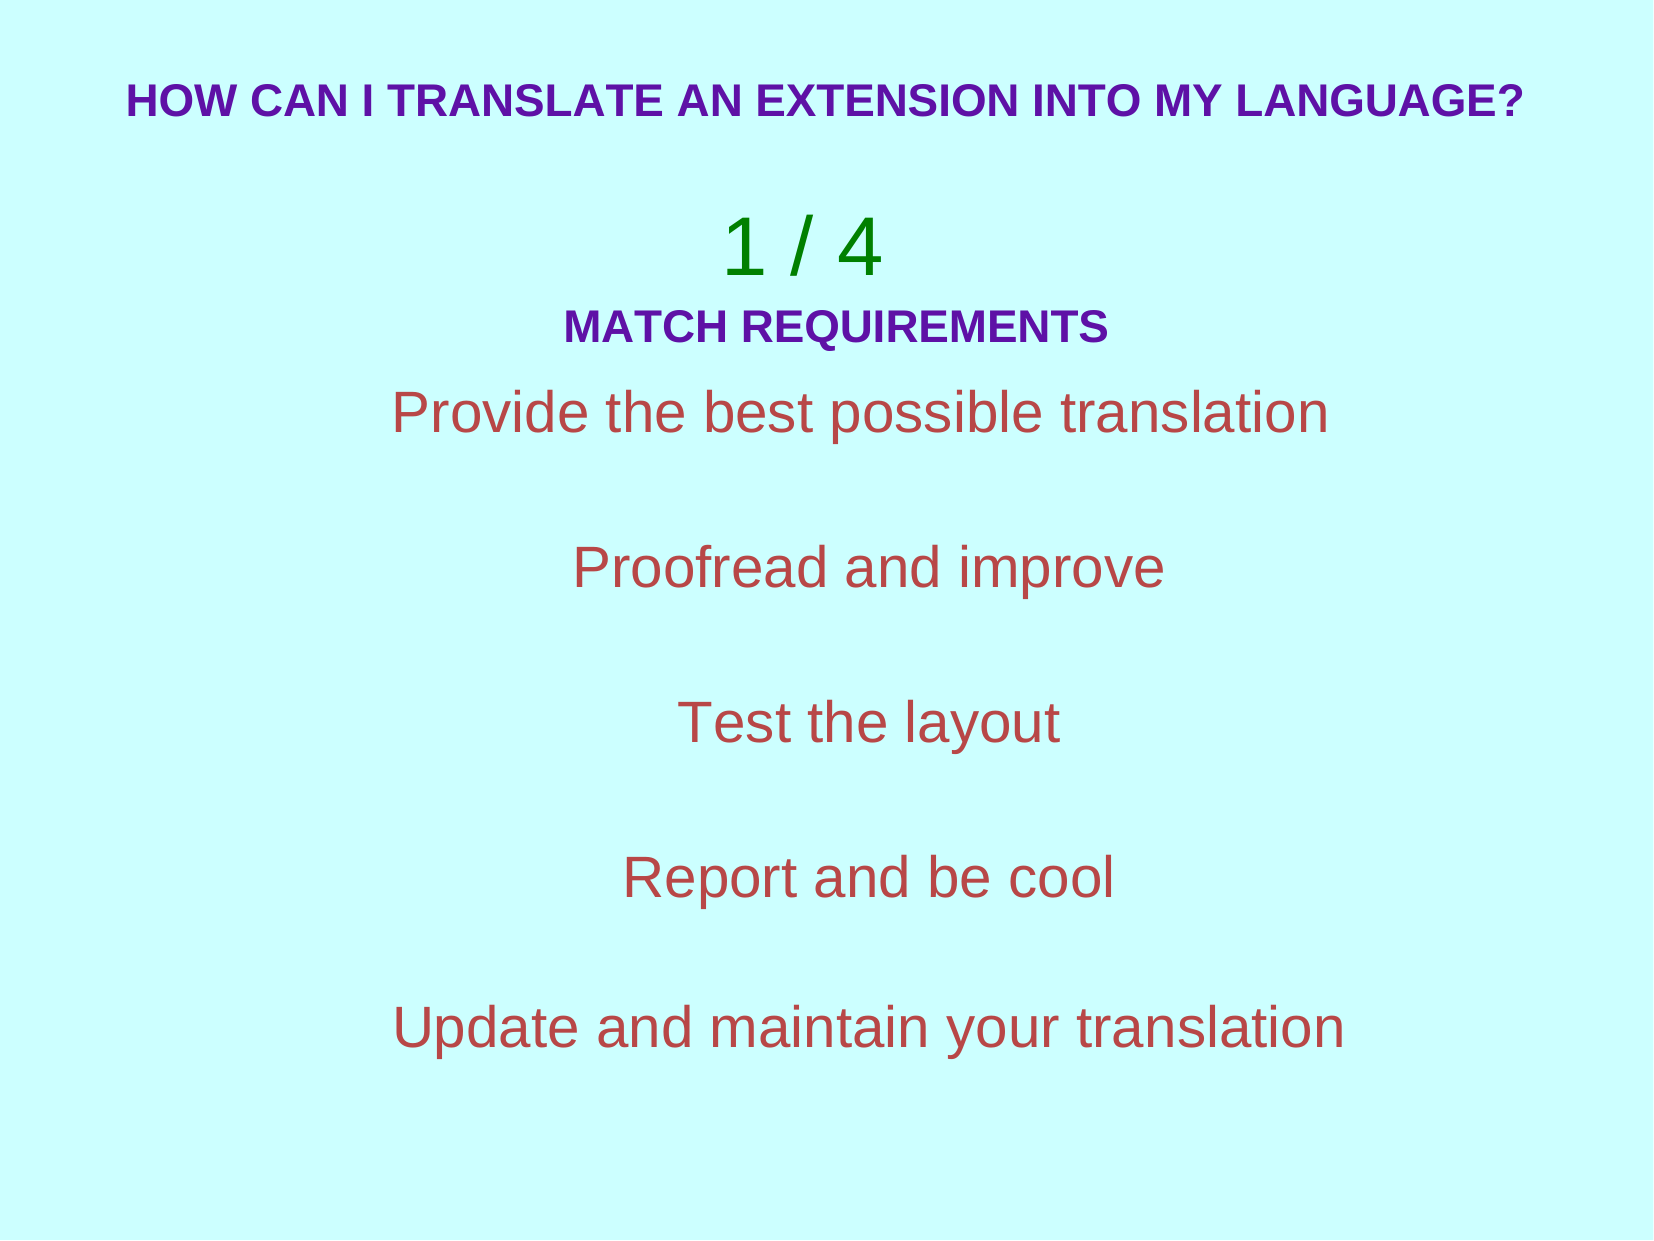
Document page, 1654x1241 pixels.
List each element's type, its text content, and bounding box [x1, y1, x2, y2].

text_box 1 / 4 [588, 199, 1018, 297]
text_box MATCH REQUIREMENTS [493, 297, 1180, 364]
text_box HOW CAN I TRANSLATE AN EXTENSION INTO MY LANGUAGE? [76, 70, 1575, 137]
text_box Provide the best possible translation Proofread and improve Test the layout Report and be cool Update and maintain your translation [291, 376, 1416, 1189]
